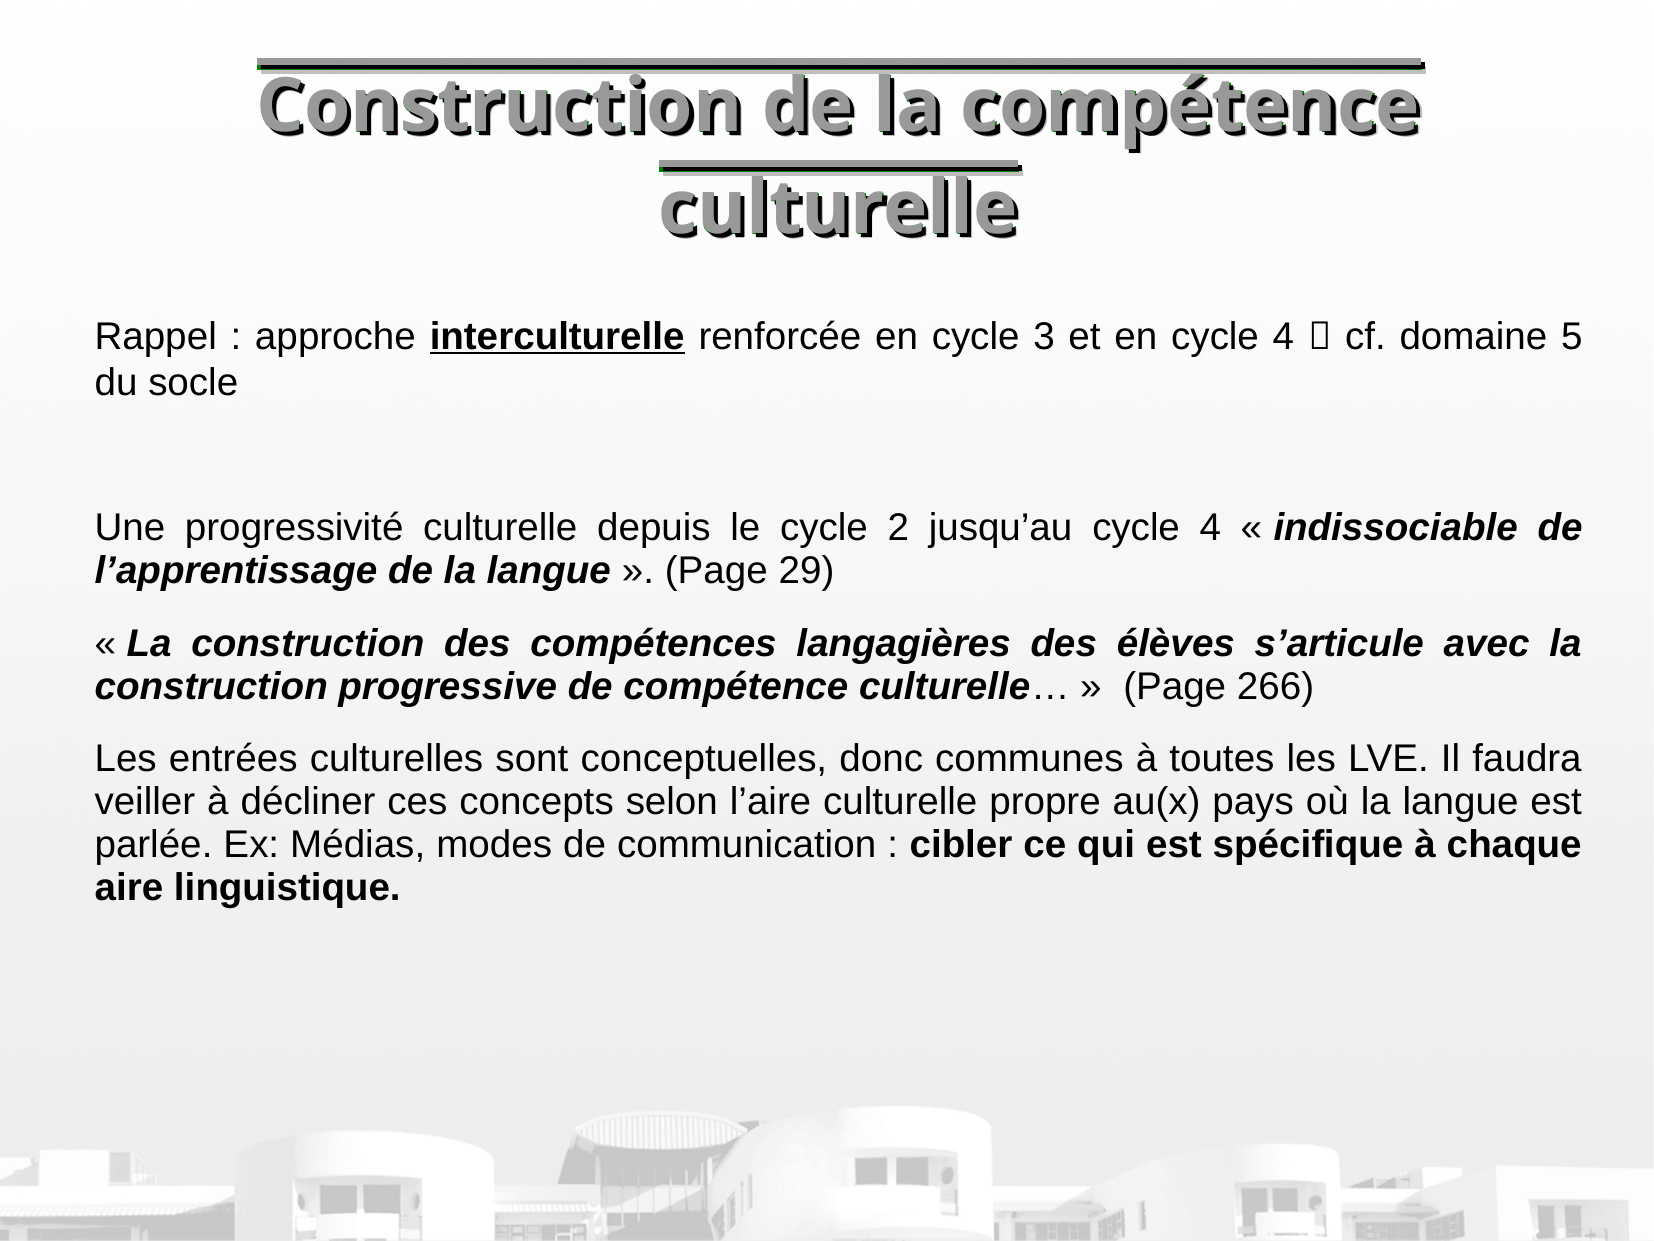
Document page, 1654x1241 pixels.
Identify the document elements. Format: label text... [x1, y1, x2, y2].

picture [0, 0, 1654, 1241]
title Construction de la compétence culturelle [94, 47, 1583, 260]
list Rappel : approche interculturelle renforcée en cycle 3 et en cycle 4  cf. domaine 5 du socle Une progressivité culturelle depuis le cycle 2 jusqu’au cycle 4 « indissociable de l’apprentissage de la langue ». (Page 29) « La construction des compétences langagières des élèves s’articule avec la construction progressive de compétence culturelle… » (Page 266) Les entrées culturelles sont conceptuelles, donc communes à toutes les LVE. Il faudra veiller à décliner ces concepts selon l’aire culturelle propre au(x) pays où la langue est parlée. Ex: Médias, modes de communication : cibler ce qui est spécifique à chaque aire linguistique. [94, 308, 1583, 1028]
